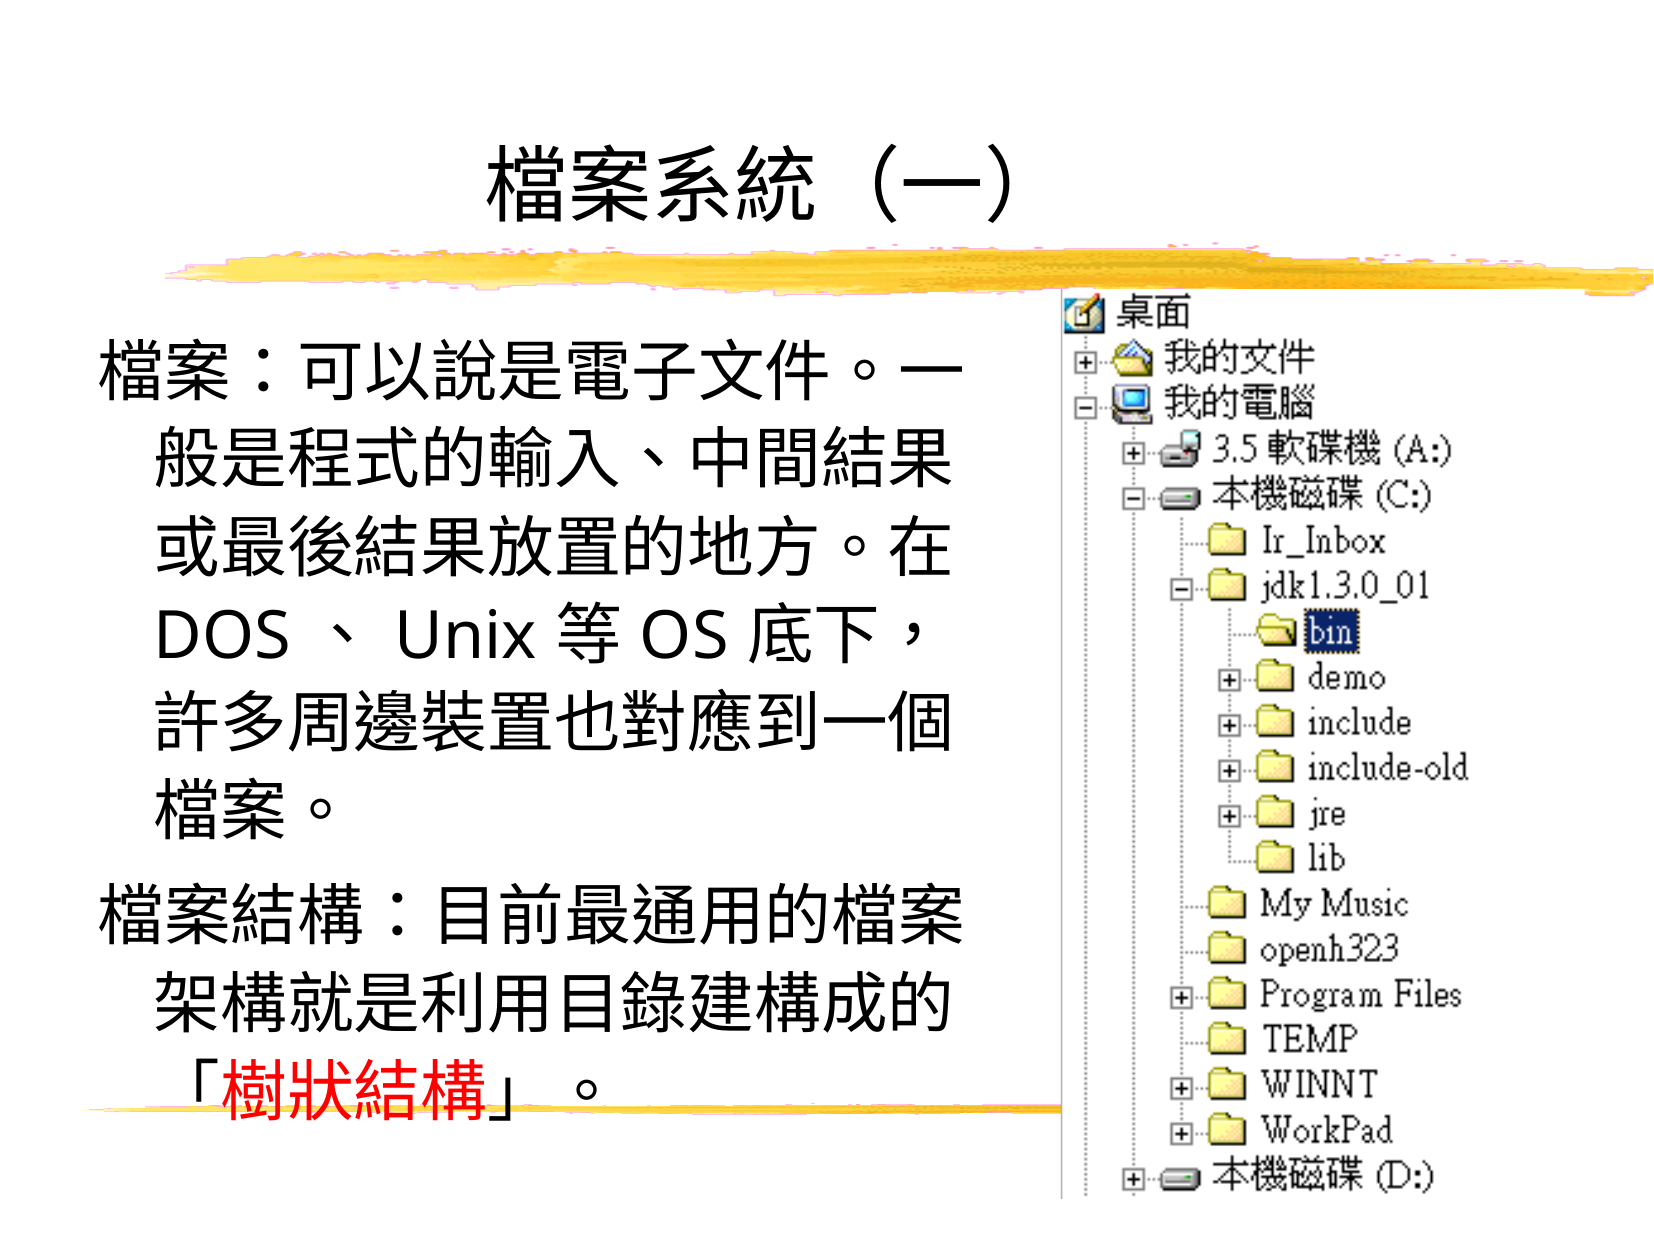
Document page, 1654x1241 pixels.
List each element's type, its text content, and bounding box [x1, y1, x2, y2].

picture [165, 237, 1654, 308]
list 檔案：可以說是電子文件。一般是程式的輸入、中間結果或最後結果放置的地方。在DOS、Unix等OS底下，許多周邊裝置也對應到一個檔案。 檔案結構：目前最通用的檔案架構就是利用目錄建構成的「樹狀結構」。 [82, 316, 1006, 1117]
chart [1060, 289, 1585, 1199]
title 檔案系統（一） [73, 41, 1479, 249]
picture [1006, 1102, 1060, 1117]
